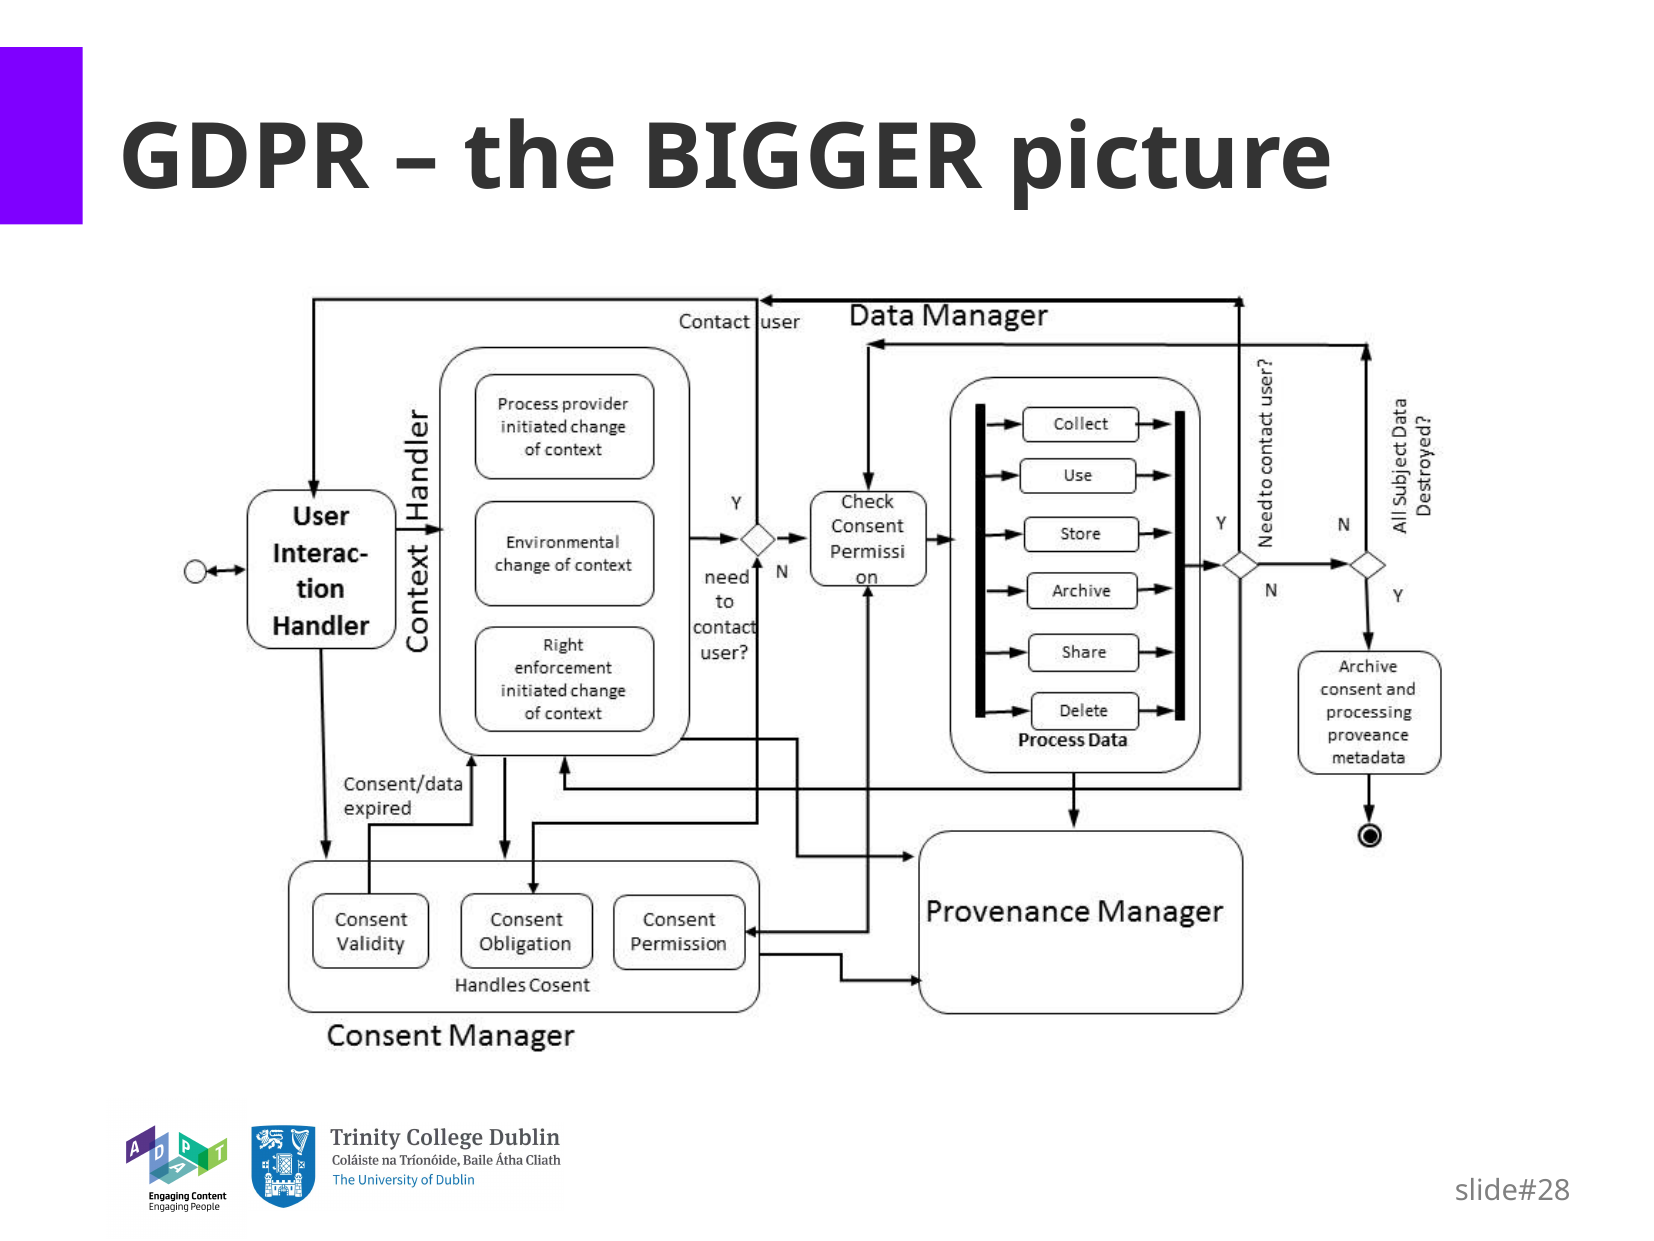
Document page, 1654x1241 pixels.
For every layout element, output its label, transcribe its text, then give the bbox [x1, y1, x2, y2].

picture [177, 261, 1453, 1081]
title GDPR – the BIGGER picture [118, 49, 1571, 257]
picture [106, 1098, 247, 1239]
picture [248, 1122, 564, 1211]
